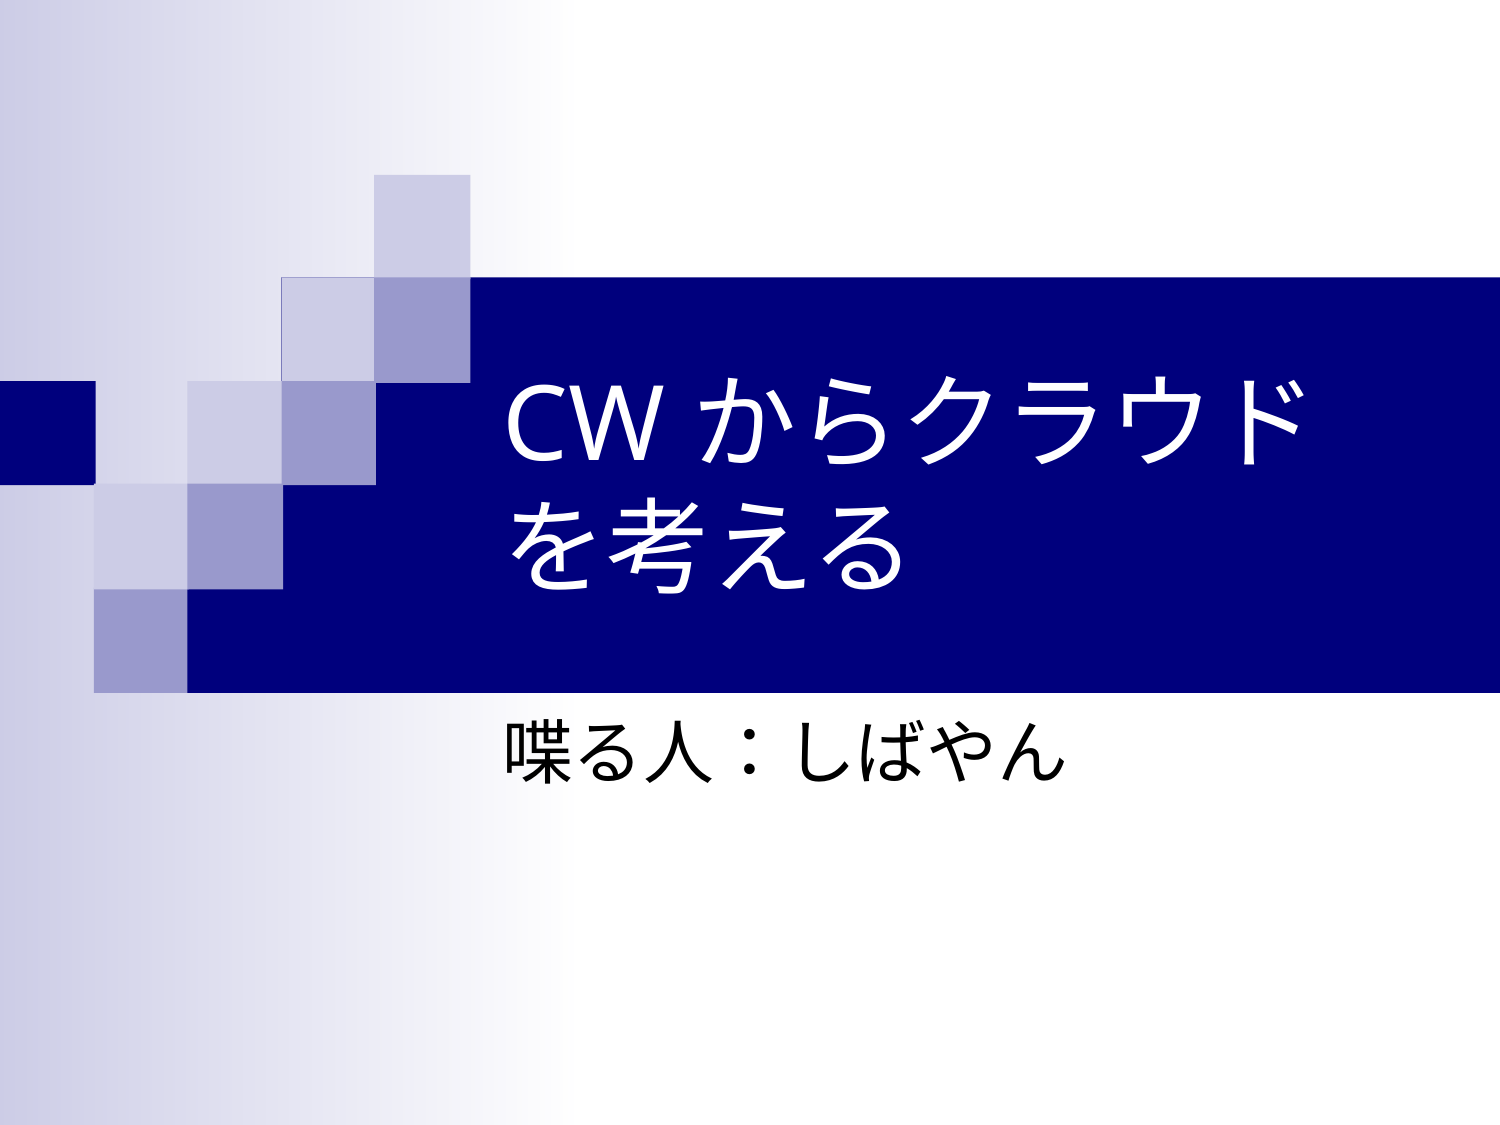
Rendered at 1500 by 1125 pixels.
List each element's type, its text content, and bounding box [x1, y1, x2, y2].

subtitle 喋る人：しばやん [487, 699, 1476, 988]
title CW からクラウド を考える [487, 299, 1476, 663]
